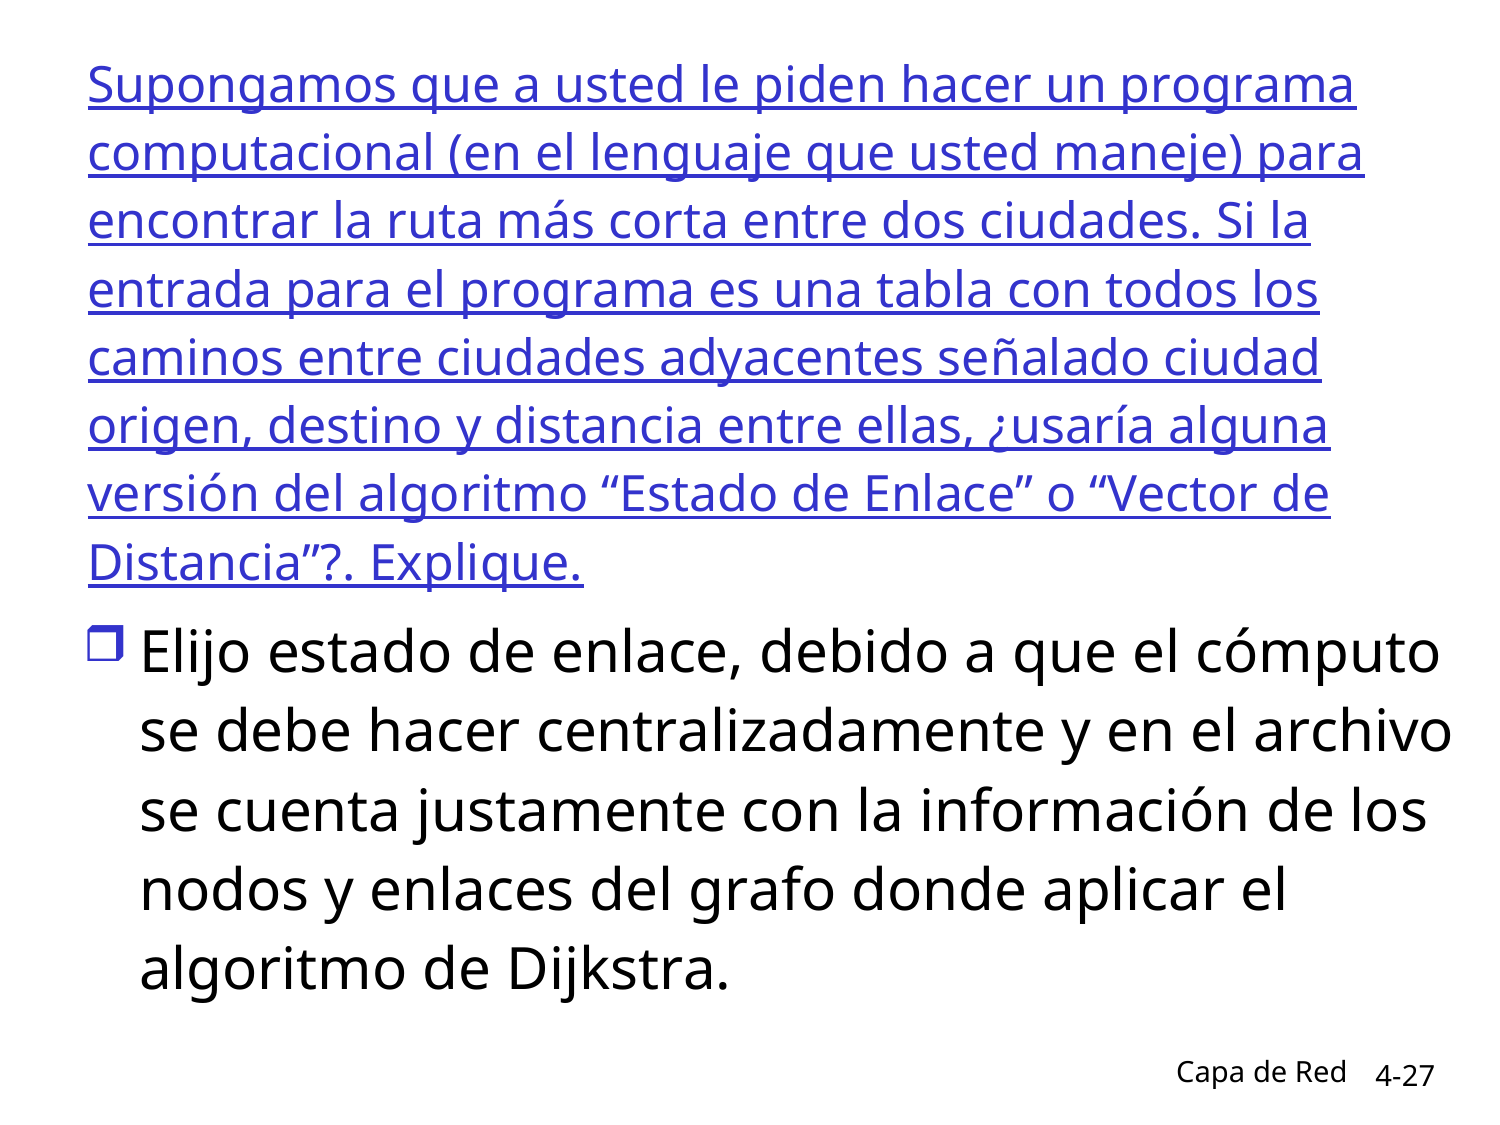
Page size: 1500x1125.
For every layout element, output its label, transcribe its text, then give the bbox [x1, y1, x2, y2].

title Supongamos que a usted le piden hacer un programa computacional (en el lenguaje que usted maneje) para encontrar la ruta más corta entre dos ciudades. Si la entrada para el programa es una tabla con todos los caminos entre ciudades adyacentes señalado ciudad origen, destino y distancia entre ellas, ¿usaría alguna versión del algoritmo “Estado de Enlace” o “Vector de Distancia”?. Explique. [87, 52, 1450, 592]
list Elijo estado de enlace, debido a que el cómputo se debe hacer centralizadamente y en el archivo se cuenta justamente con la información de los nodos y enlaces del grafo donde aplicar el algoritmo de Dijkstra. [83, 610, 1459, 990]
